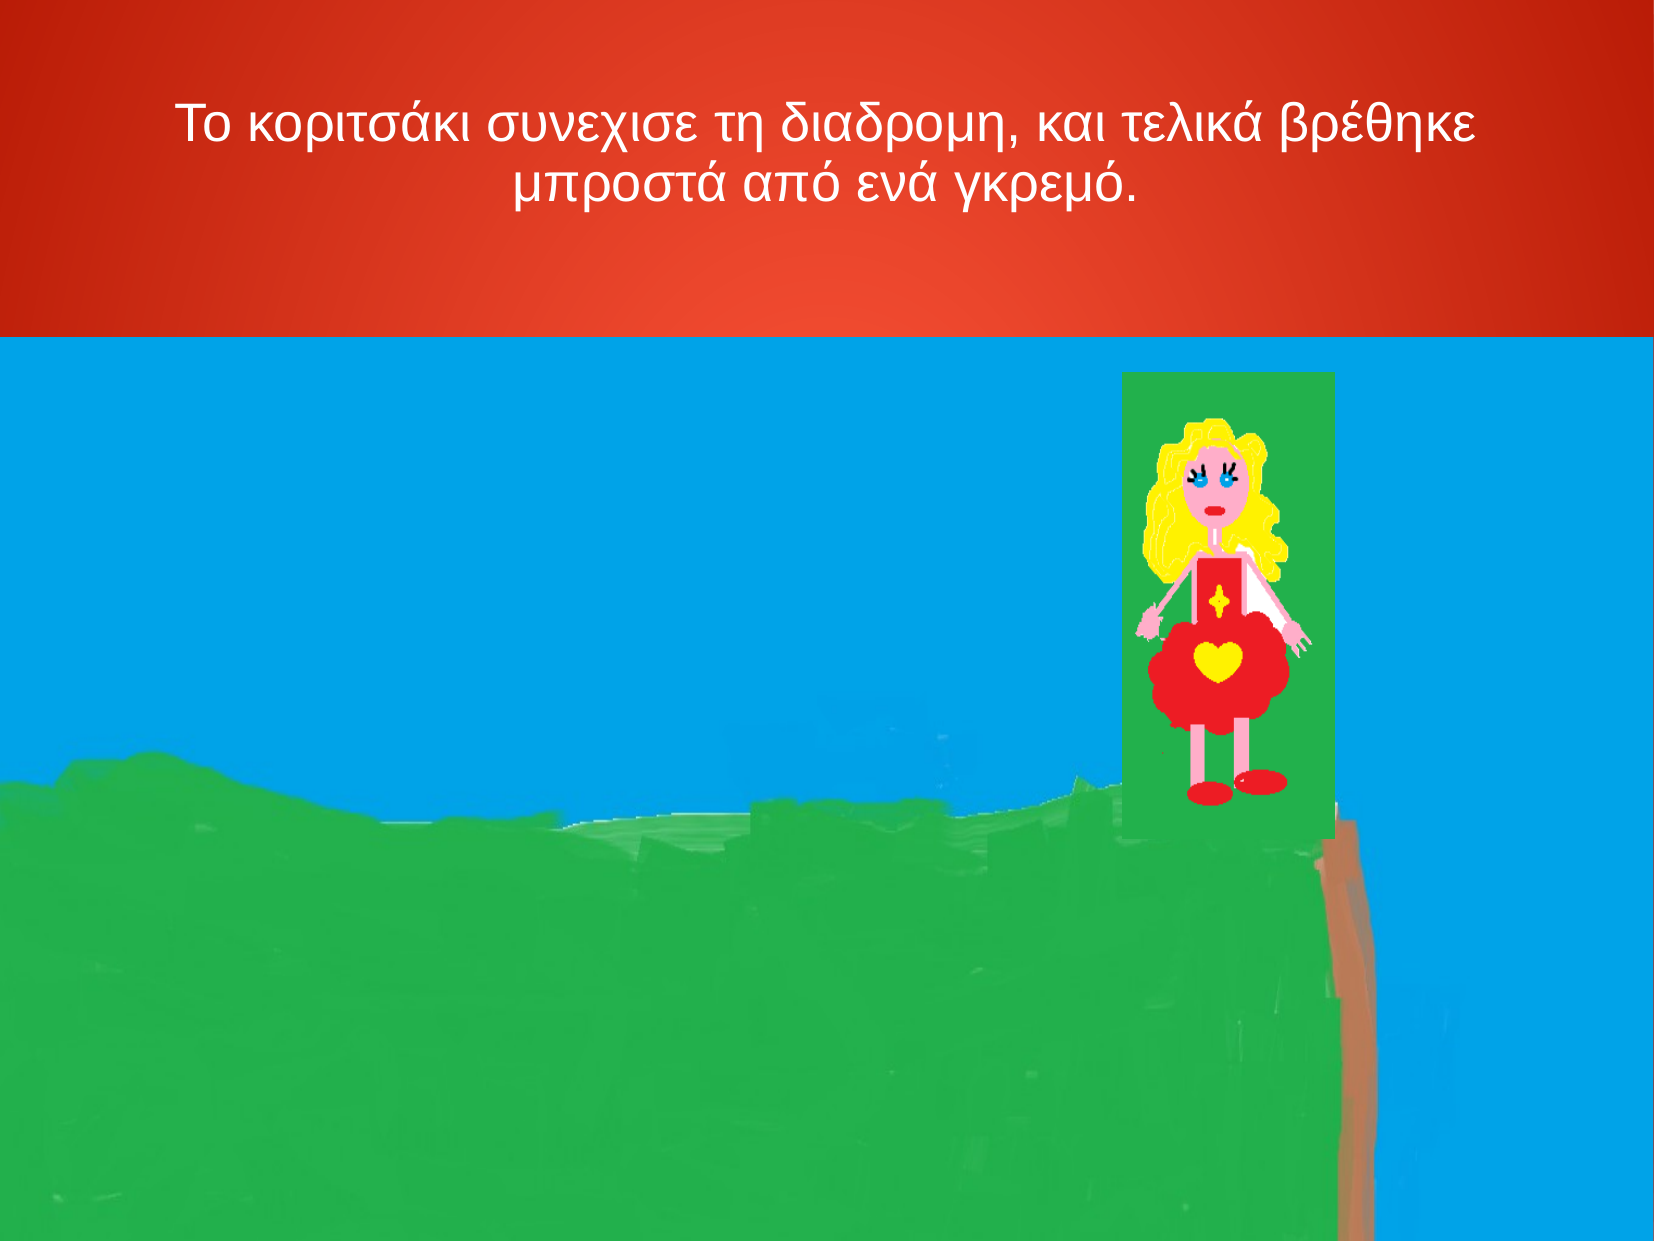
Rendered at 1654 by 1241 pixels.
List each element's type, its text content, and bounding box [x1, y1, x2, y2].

title Το κοριτσάκι συνεχισε τη διαδρομη, και τελικά βρέθηκε μπροστά από ενά γκρεμό. [82, 49, 1571, 257]
picture [0, 373, 1379, 1241]
